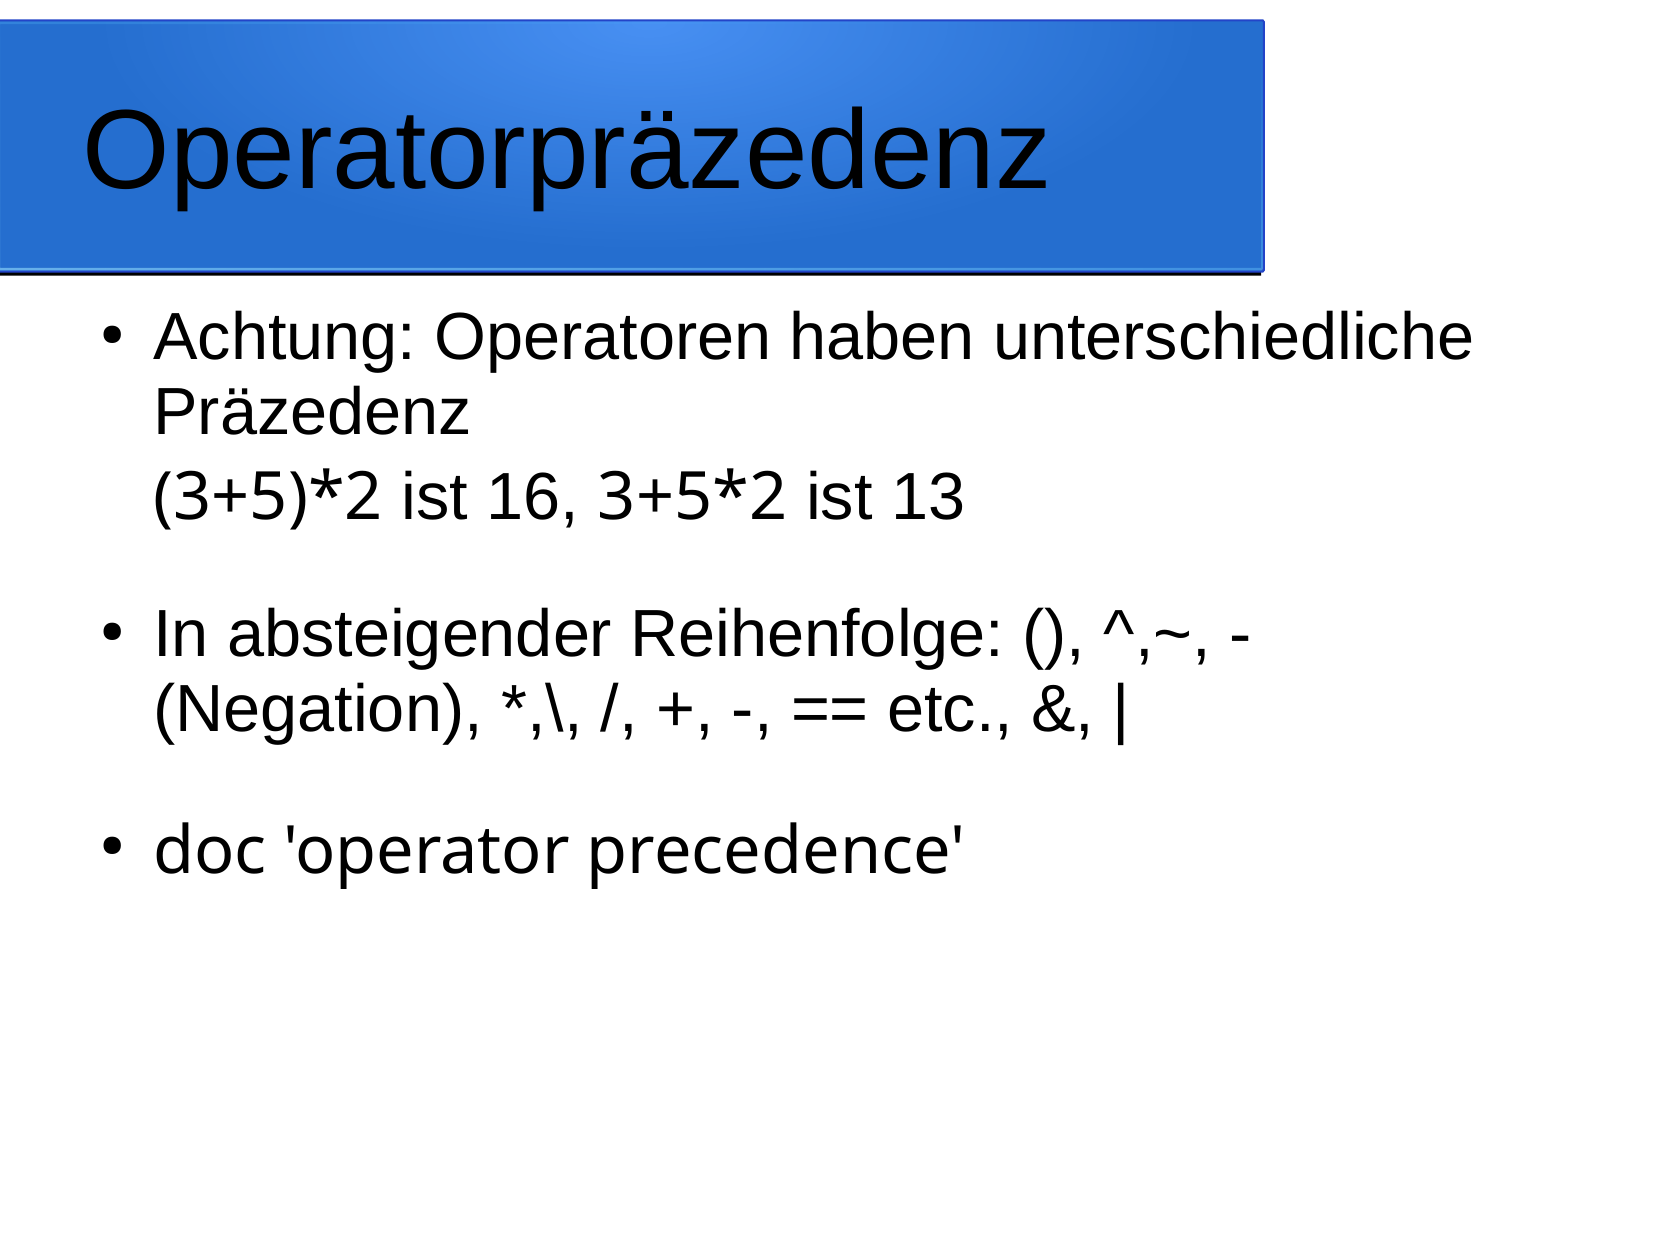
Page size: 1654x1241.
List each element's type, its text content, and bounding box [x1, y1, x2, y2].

title Operatorpräzedenz [82, 47, 1235, 252]
list Achtung: Operatoren haben unterschiedliche Präzedenz (3+5)*2 ist 16, 3+5*2 ist 13 In absteigender Reihenfolge: (), ^,~, -(Negation), *,\, /, +, -, == etc., &, | doc 'operator precedence' [82, 299, 1571, 1019]
